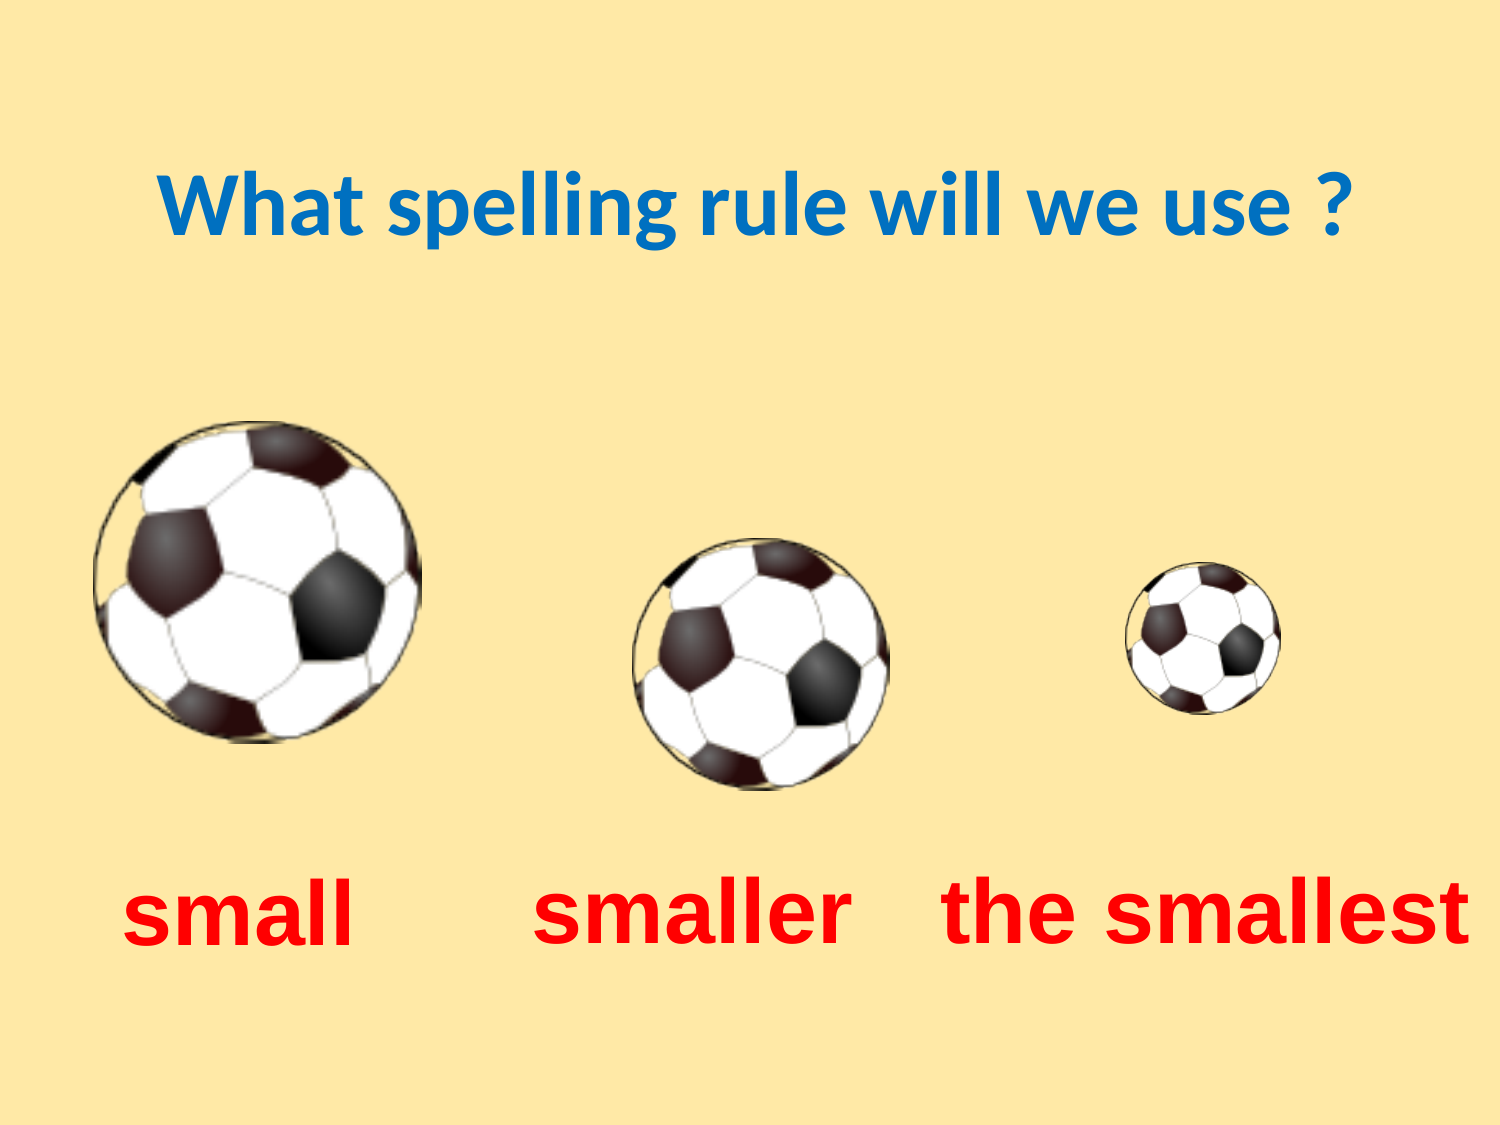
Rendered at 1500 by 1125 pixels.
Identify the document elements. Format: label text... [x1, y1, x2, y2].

text_box small [106, 846, 372, 972]
title What spelling rule will we use ? [82, 105, 1433, 293]
text_box smaller [517, 843, 925, 970]
picture [1125, 562, 1281, 715]
picture [93, 421, 422, 744]
picture [632, 538, 890, 791]
text_box the smallest [925, 843, 1500, 970]
